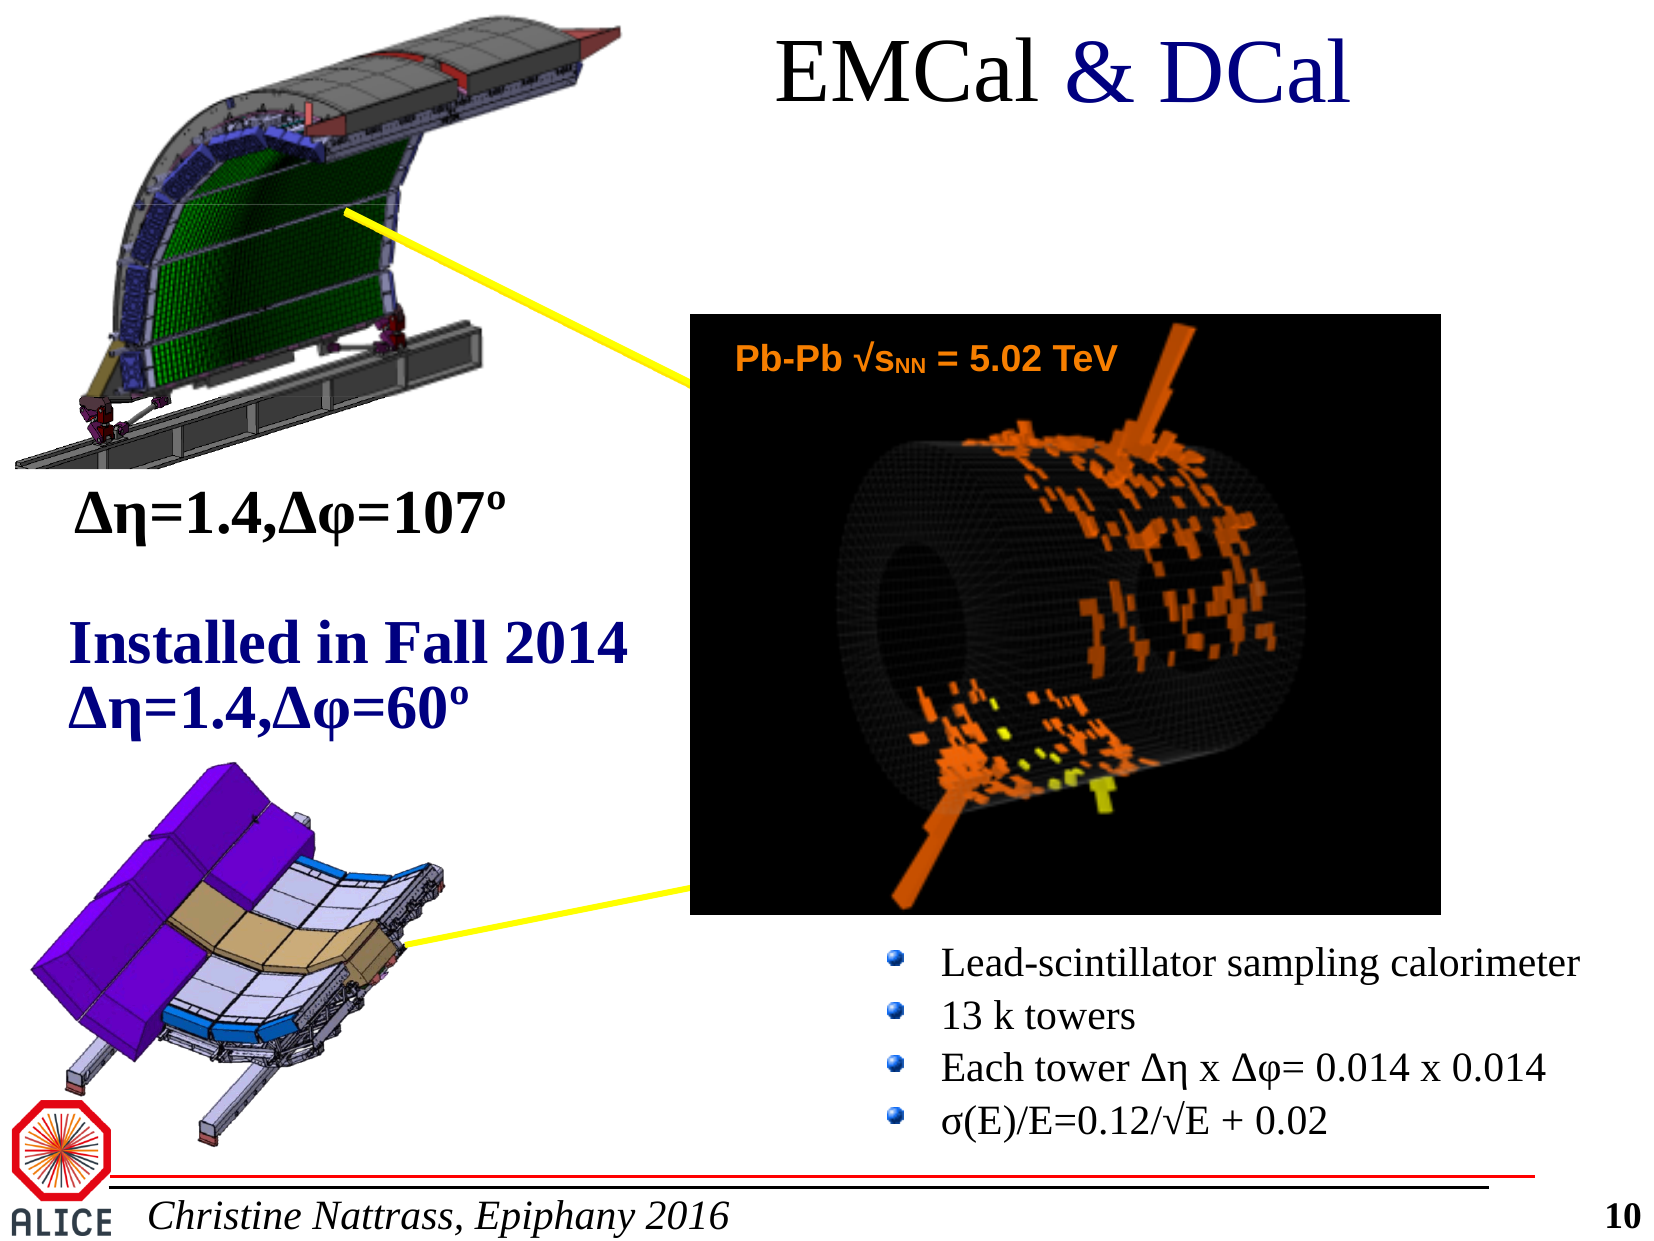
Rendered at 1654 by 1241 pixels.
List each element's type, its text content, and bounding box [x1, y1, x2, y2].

picture [5, 14, 1441, 1236]
list Lead-scintillator sampling calorimeter 13 k towers Each tower Δη x Δφ= 0.014 x 0.014 σ(E)/E=0.12/√E + 0.02 [870, 882, 1593, 1153]
text_box Δη=1.4,Δφ=107º [60, 470, 548, 556]
title & DCal [946, 0, 1472, 151]
title EMCal [645, 0, 946, 151]
text_box [750, 825, 1411, 896]
text_box Pb-Pb √sNN = 5.02 TeV [720, 330, 1241, 406]
text_box Installed in Fall 2014 [54, 600, 690, 686]
text_box Δη=1.4,Δφ=60º [54, 686, 542, 751]
